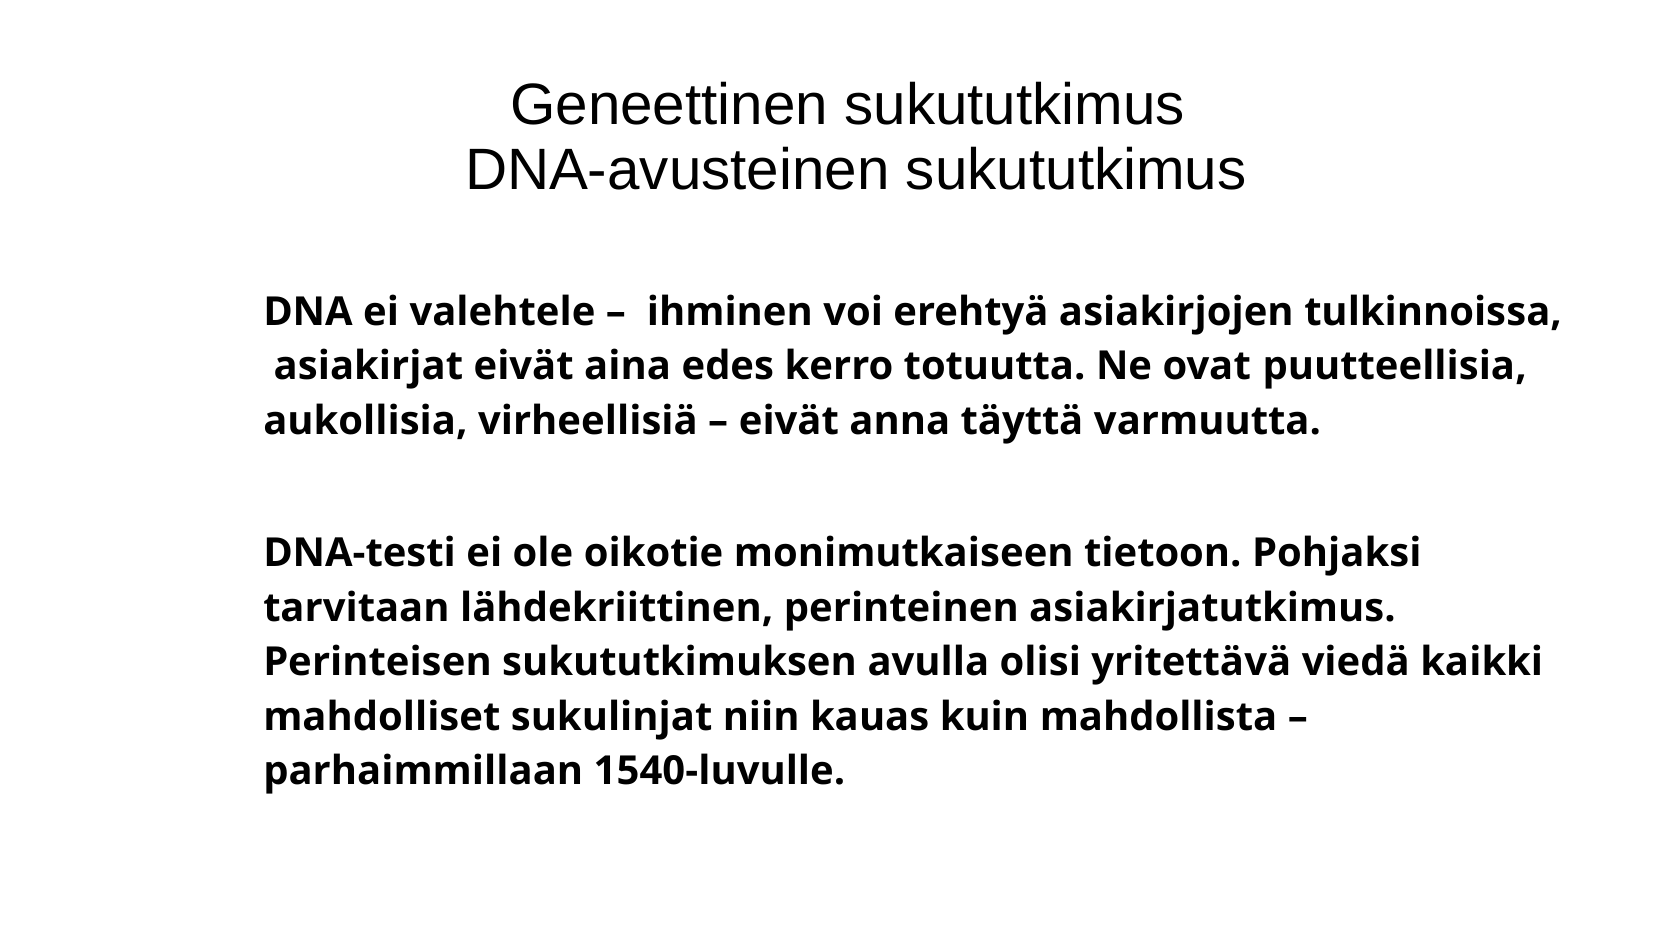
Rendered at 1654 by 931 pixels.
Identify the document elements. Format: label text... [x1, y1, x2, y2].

list DNA ei valehtele – ihminen voi erehtyä asiakirjojen tulkinnoissa, asiakirjat eivät aina edes kerro totuutta. Ne ovat puutteellisia, aukollisia, virheellisiä – eivät anna täyttä varmuutta. DNA-testi ei ole oikotie monimutkaiseen tietoon. Pohjaksi tarvitaan lähdekriittinen, perinteinen asiakirjatutkimus. Perinteisen sukututkimuksen avulla olisi yritettävä viedä kaikki mahdolliset sukulinjat niin kauas kuin mahdollista – parhaimmillaan 1540-luvulle. [206, 237, 1565, 857]
title Geneettinen sukututkimus DNA-avusteinen sukututkimus [147, 59, 1565, 215]
